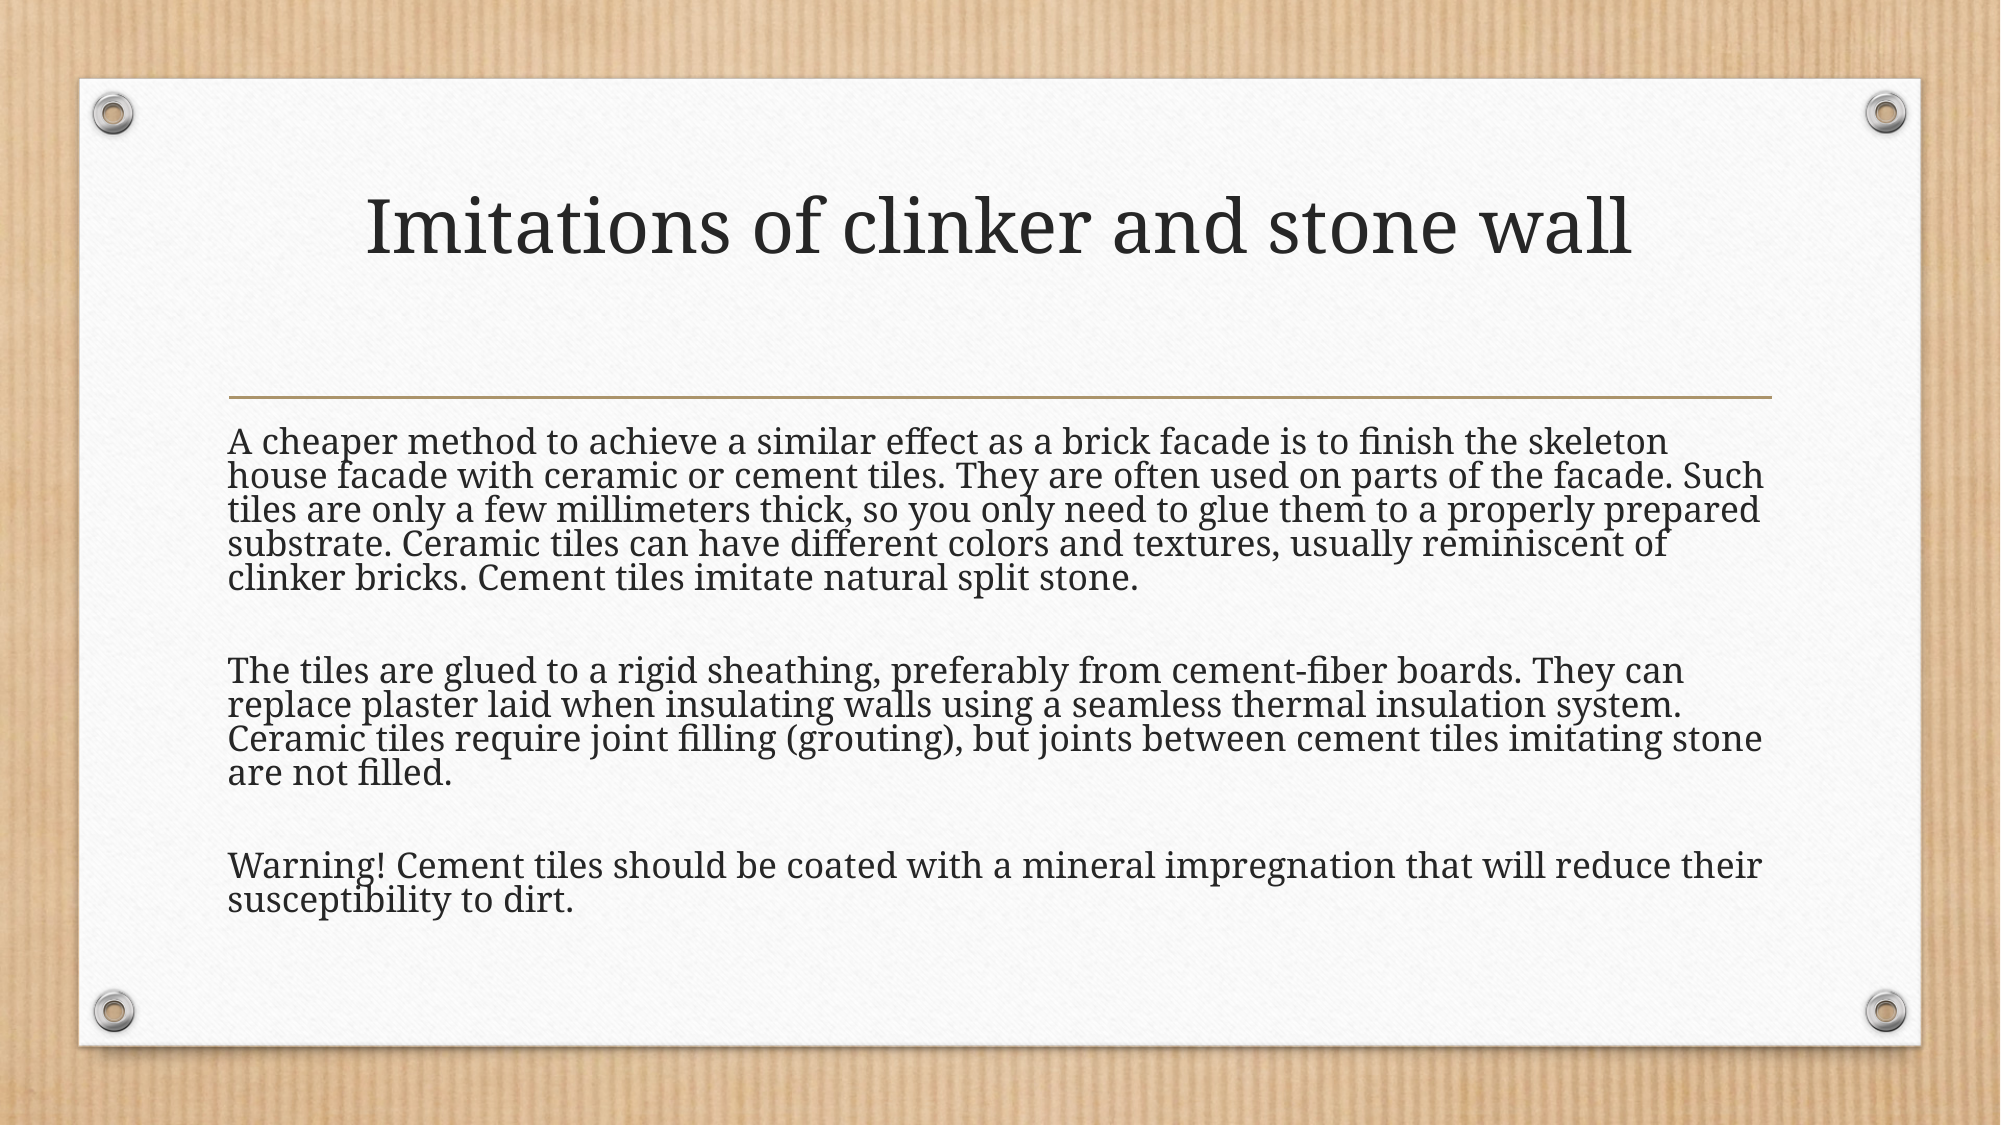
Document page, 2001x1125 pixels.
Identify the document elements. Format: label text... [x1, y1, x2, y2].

title Imitations of clinker and stone wall [212, 161, 1788, 376]
list A cheaper method to achieve a similar effect as a brick facade is to finish the skeleton house facade with ceramic or cement tiles. They are often used on parts of the facade. Such tiles are only a few millimeters thick, so you only need to glue them to a properly prepared substrate. Ceramic tiles can have different colors and textures, usually reminiscent of clinker bricks. Cement tiles imitate natural split stone. The tiles are glued to a rigid sheathing, preferably from cement-fiber boards. They can replace plaster laid when insulating walls using a seamless thermal insulation system. Ceramic tiles require joint filling (grouting), but joints between cement tiles imitating stone are not filled. Warning! Cement tiles should be coated with a mineral impregnation that will reduce their susceptibility to dirt. [212, 419, 1788, 964]
